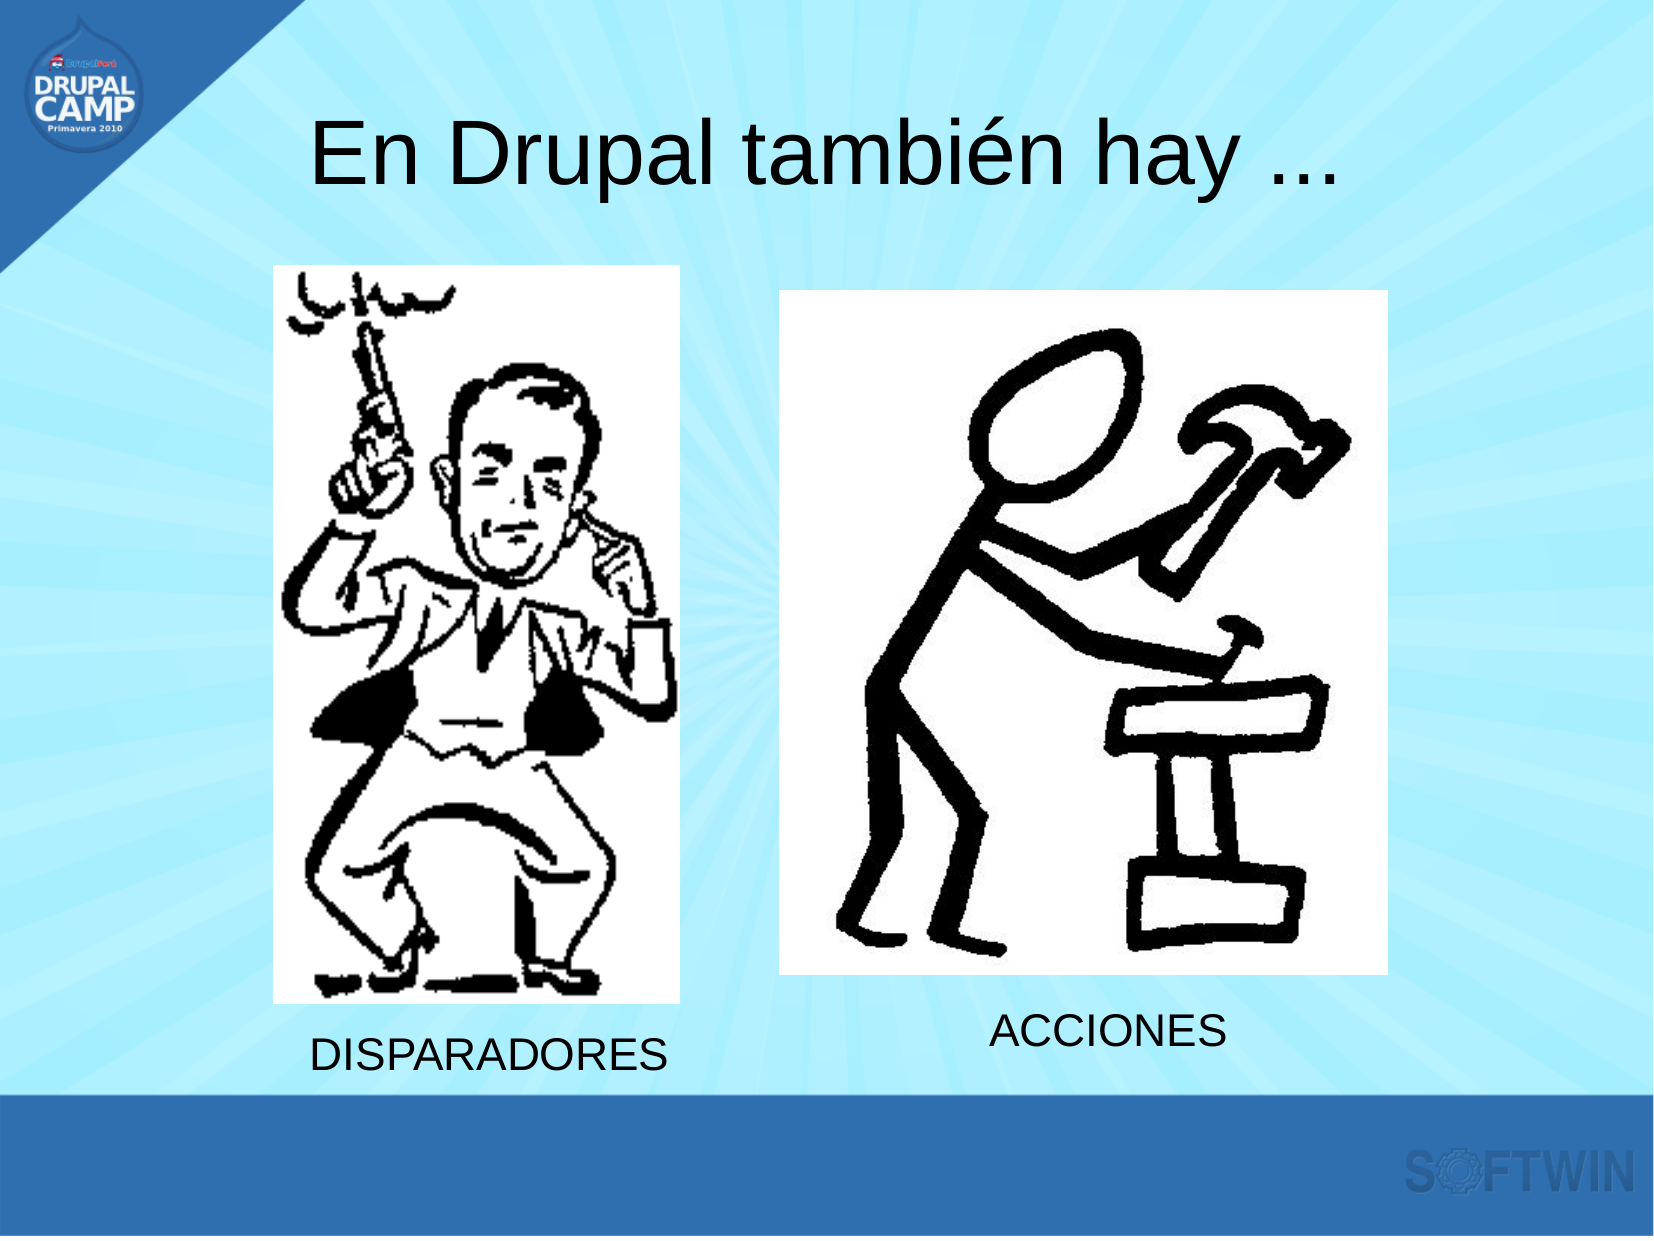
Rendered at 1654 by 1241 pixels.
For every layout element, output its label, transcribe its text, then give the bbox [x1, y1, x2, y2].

picture [0, 0, 1654, 1236]
title En Drupal también hay ... [82, 49, 1571, 257]
text_box DISPARADORES [295, 1021, 685, 1094]
text_box ACCIONES [974, 997, 1242, 1128]
